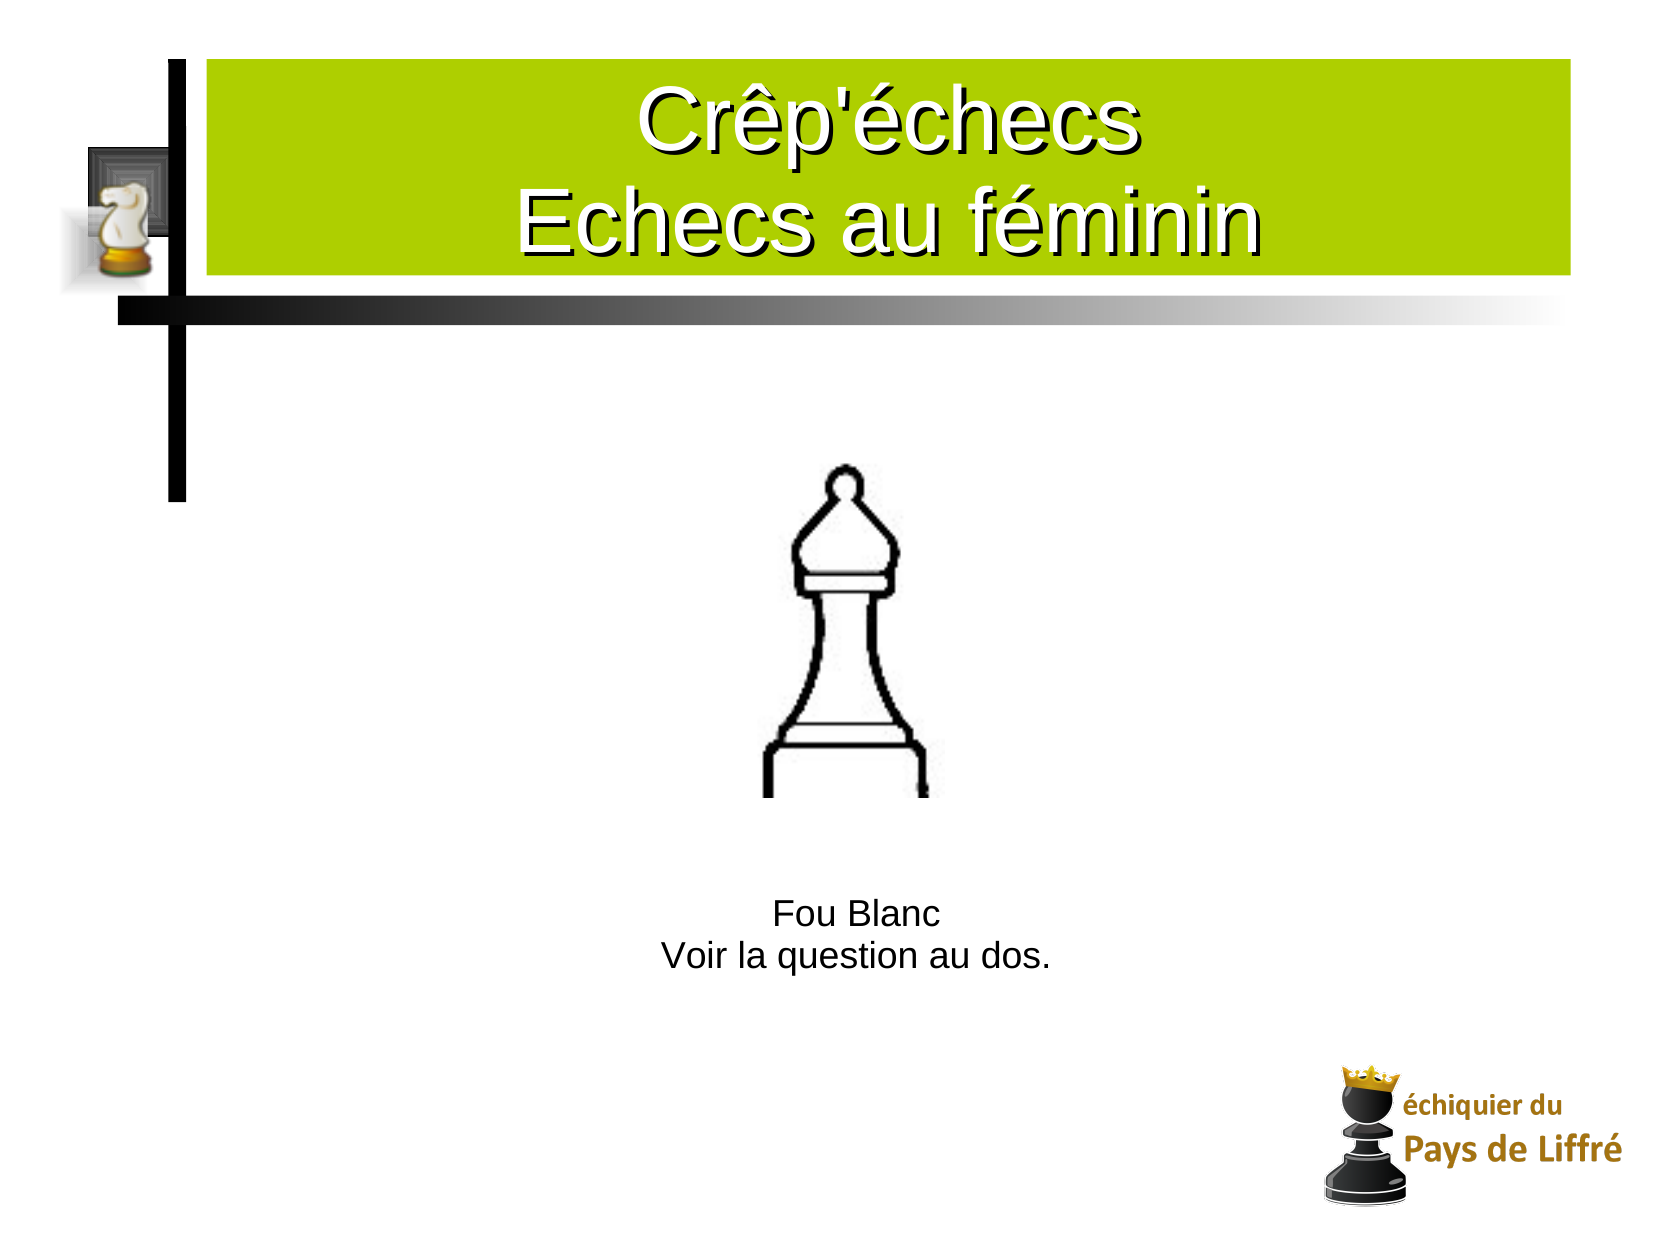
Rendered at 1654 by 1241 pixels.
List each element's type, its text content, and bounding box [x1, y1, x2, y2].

picture [1323, 1060, 1624, 1211]
title Crêp'échecs Echecs au féminin [206, 59, 1571, 276]
text_box Fou Blanc Voir la question au dos. [324, 885, 1388, 985]
picture [72, 177, 168, 282]
picture [738, 442, 945, 798]
